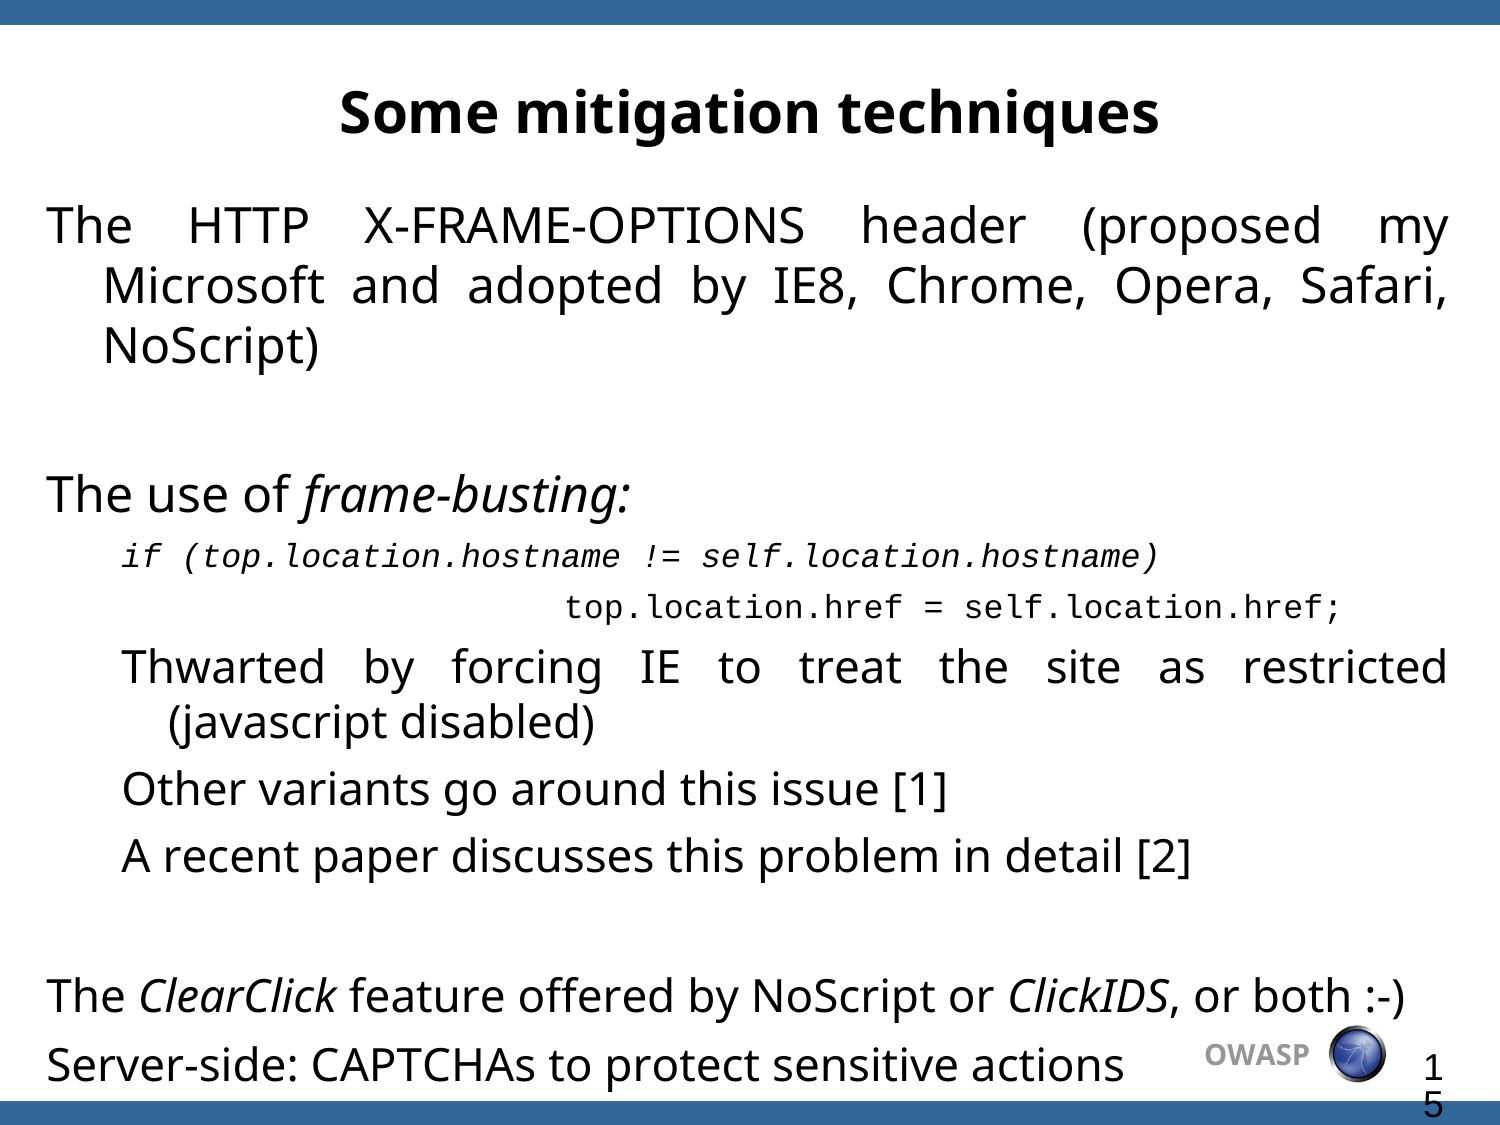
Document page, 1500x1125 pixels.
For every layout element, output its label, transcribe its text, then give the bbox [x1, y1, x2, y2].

list The HTTP X-FRAME-OPTIONS header (proposed my Microsoft and adopted by IE8, Chrome, Opera, Safari, NoScript) The use of frame-busting: if (top.location.hostname != self.location.hostname) top.location.href = self.location.href; Thwarted by forcing IE to treat the site as restricted (javascript disabled) Other variants go around this issue [1] A recent paper discusses this problem in detail [2] The ClearClick feature offered by NoScript or ClickIDS, or both :-) Server-side: CAPTCHAs to protect sensitive actions [31, 185, 1465, 1088]
title Some mitigation techniques [75, 24, 1425, 185]
